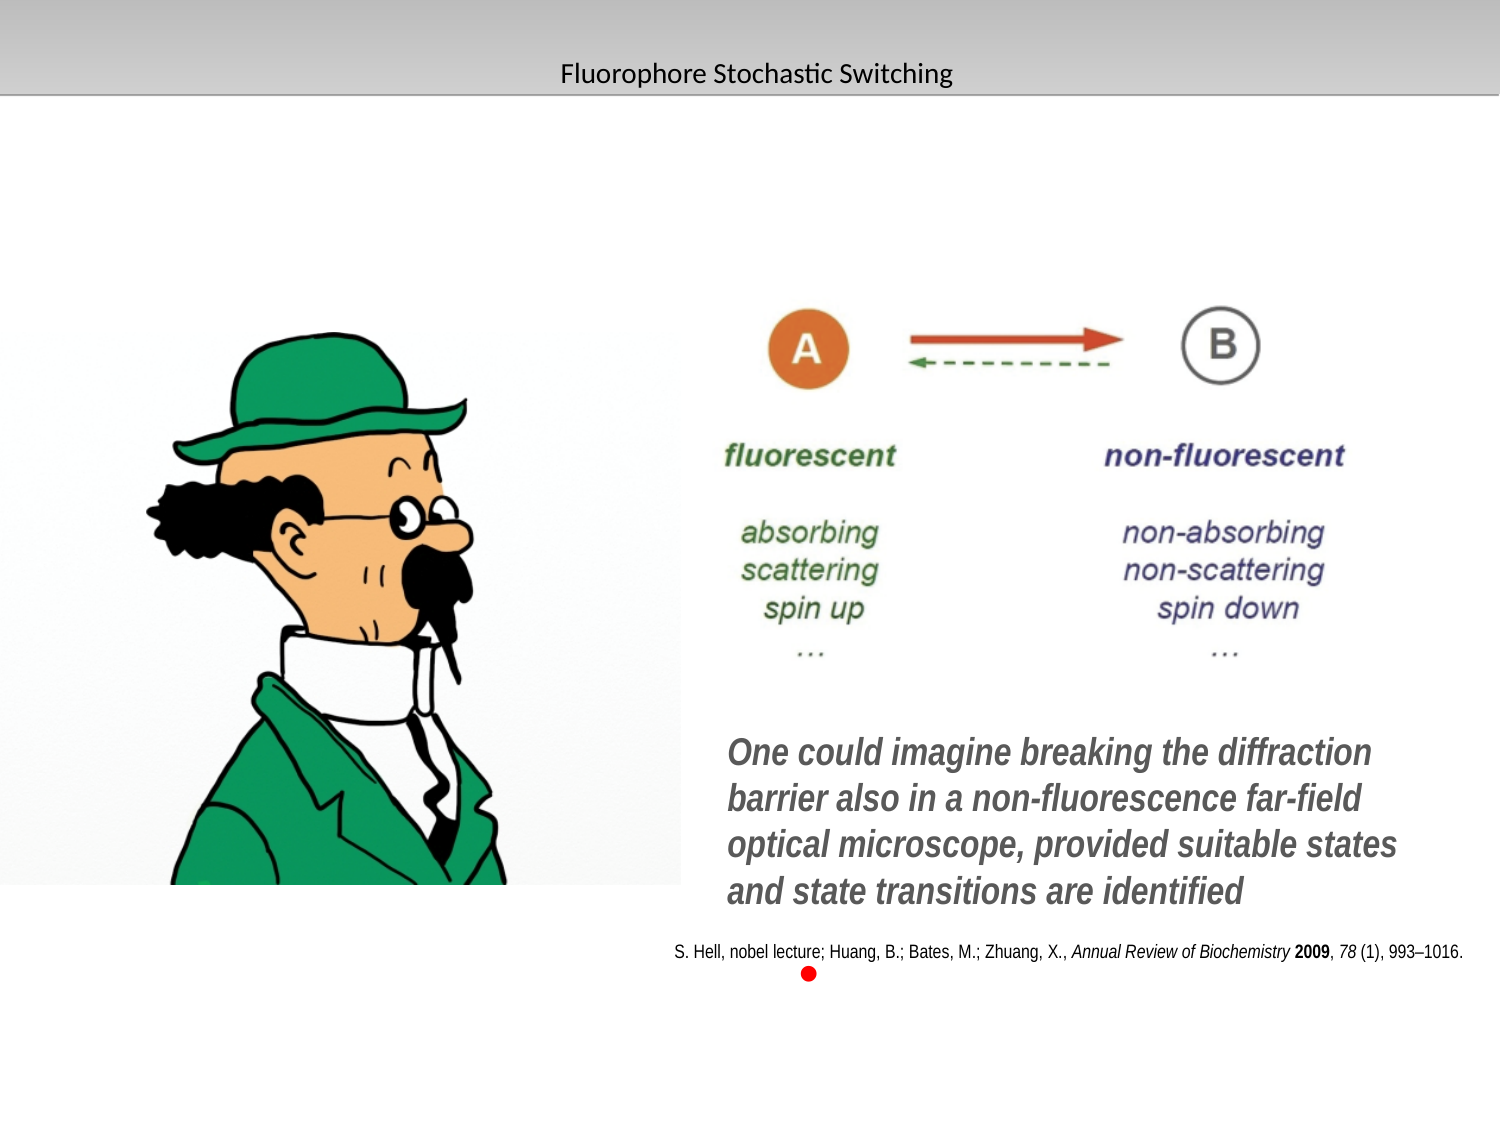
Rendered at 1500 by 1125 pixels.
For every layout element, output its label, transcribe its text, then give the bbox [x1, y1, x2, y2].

title Fluorophore Stochastic Switching [125, 38, 1396, 141]
picture [0, 257, 1427, 885]
text_box S. Hell, nobel lecture; Huang, B.; Bates, M.; Zhuang, X., Annual Review of Biochemistry 2009, 78 (1), 993–1016. [671, 936, 1484, 967]
text_box One could imagine breaking the diffraction barrier also in a non-fluorescence far-field optical microscope, provided suitable states and state transitions are identified [712, 718, 1438, 910]
